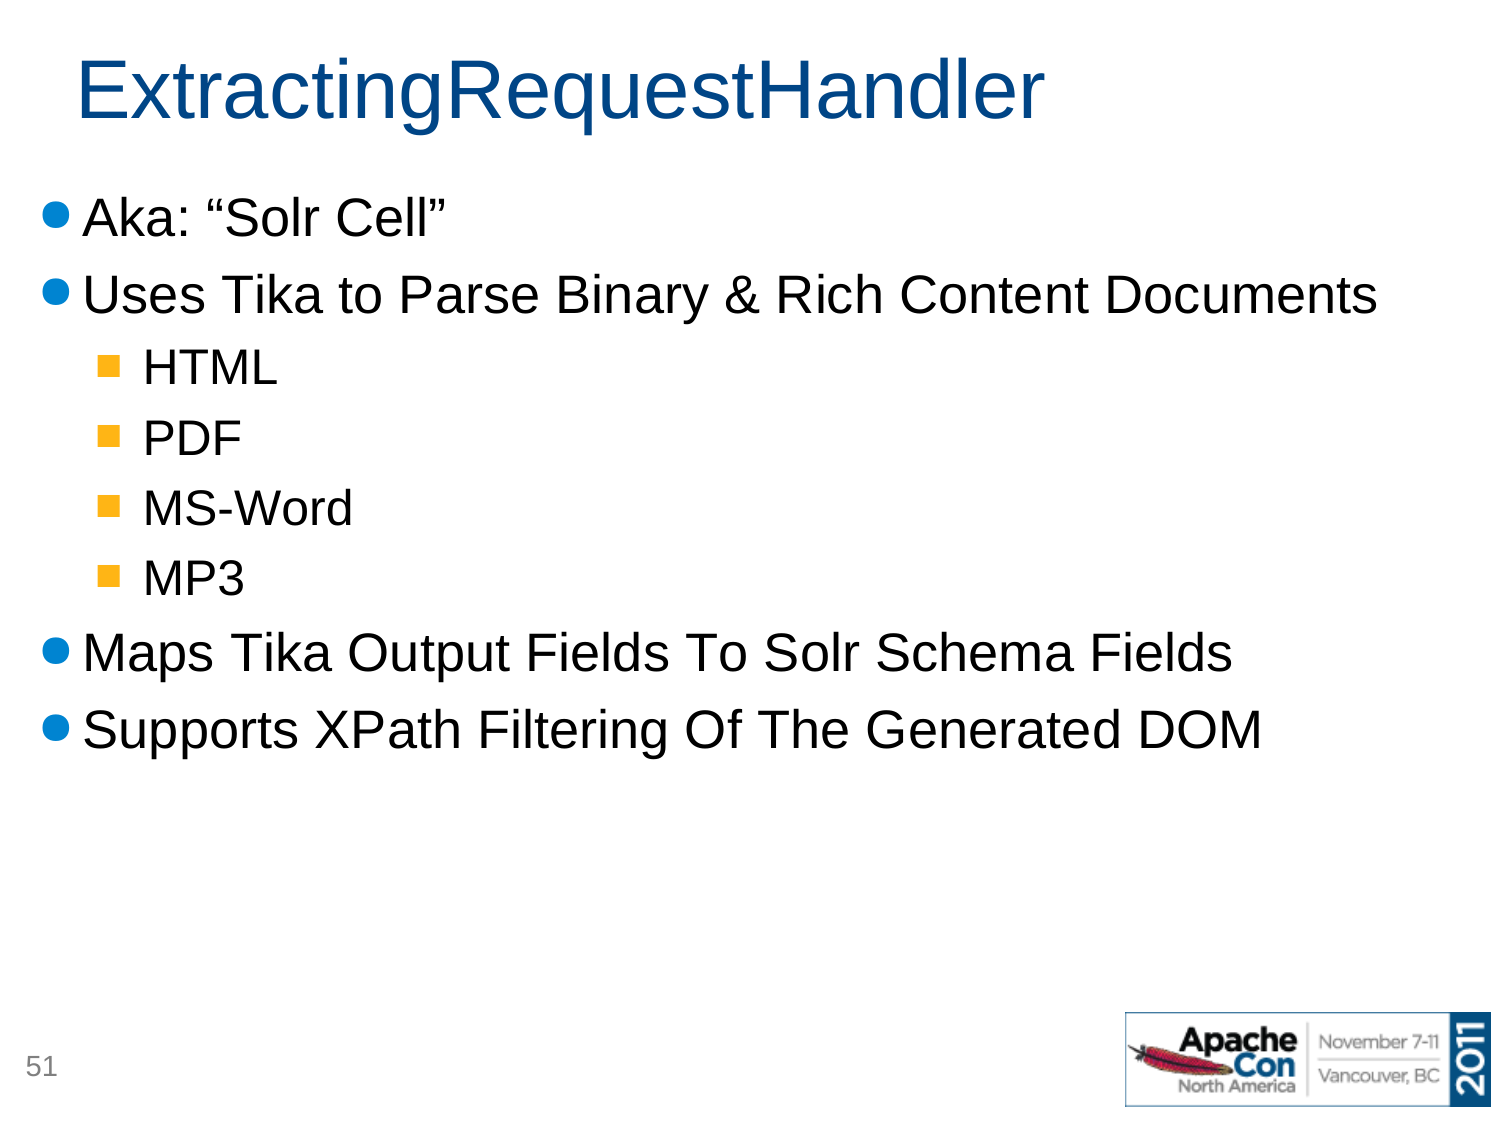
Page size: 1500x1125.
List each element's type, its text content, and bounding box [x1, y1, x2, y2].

title ExtractingRequestHandler [75, 0, 1425, 181]
picture [1125, 1012, 1491, 1107]
list Aka: “Solr Cell” Uses Tika to Parse Binary & Rich Content Documents HTML PDF MS-Word MP3 Maps Tika Output Fields To Solr Schema Fields Supports XPath Filtering Of The Generated DOM [37, 187, 1463, 991]
